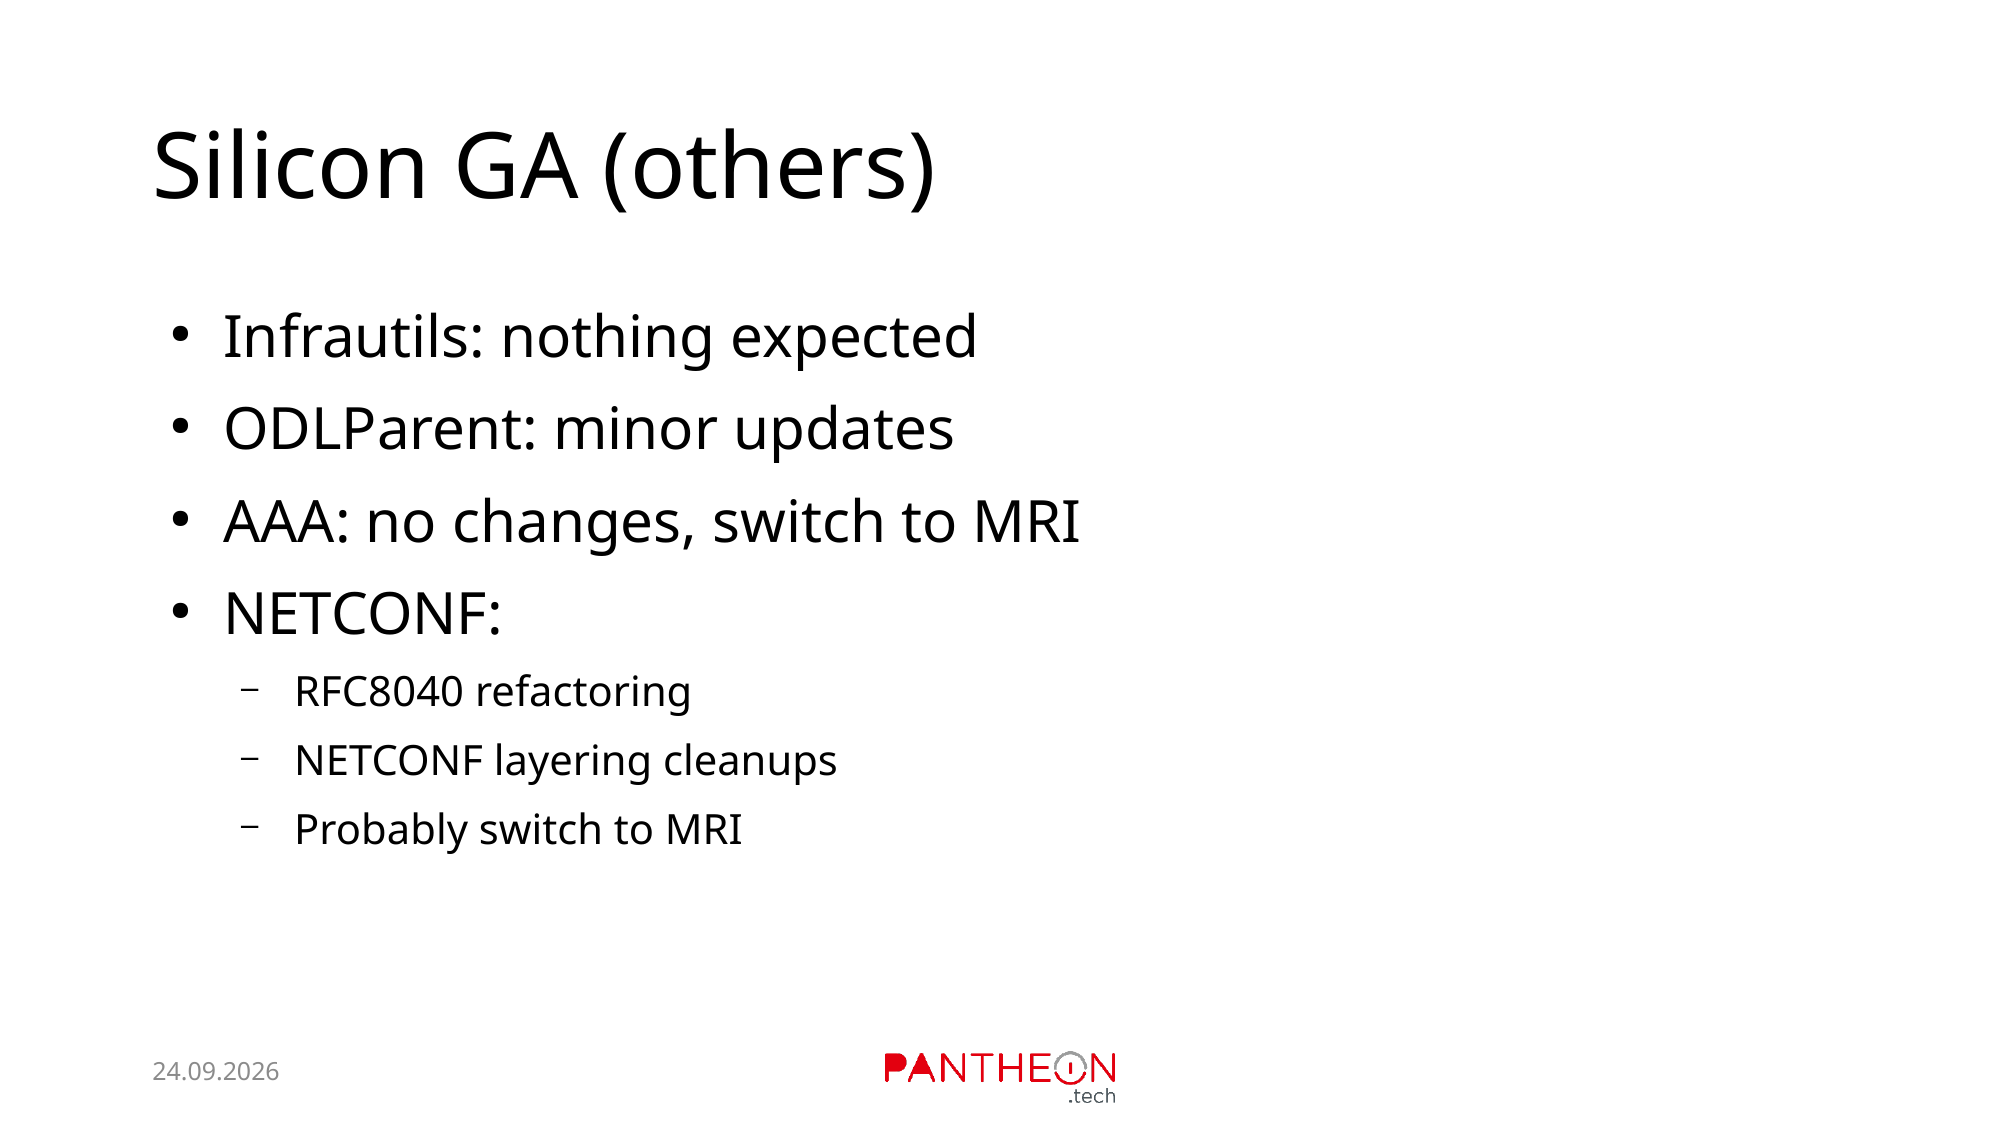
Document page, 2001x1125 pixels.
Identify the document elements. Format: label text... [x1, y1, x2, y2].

title Silicon GA (others) [137, 59, 1863, 278]
picture [885, 1051, 1115, 1103]
list Infrautils: nothing expected ODLParent: minor updates AAA: no changes, switch to MRI NETCONF: RFC8040 refactoring NETCONF layering cleanups Probably switch to MRI [137, 299, 1863, 1014]
slide_number 15.10.2020 [137, 1042, 588, 1103]
